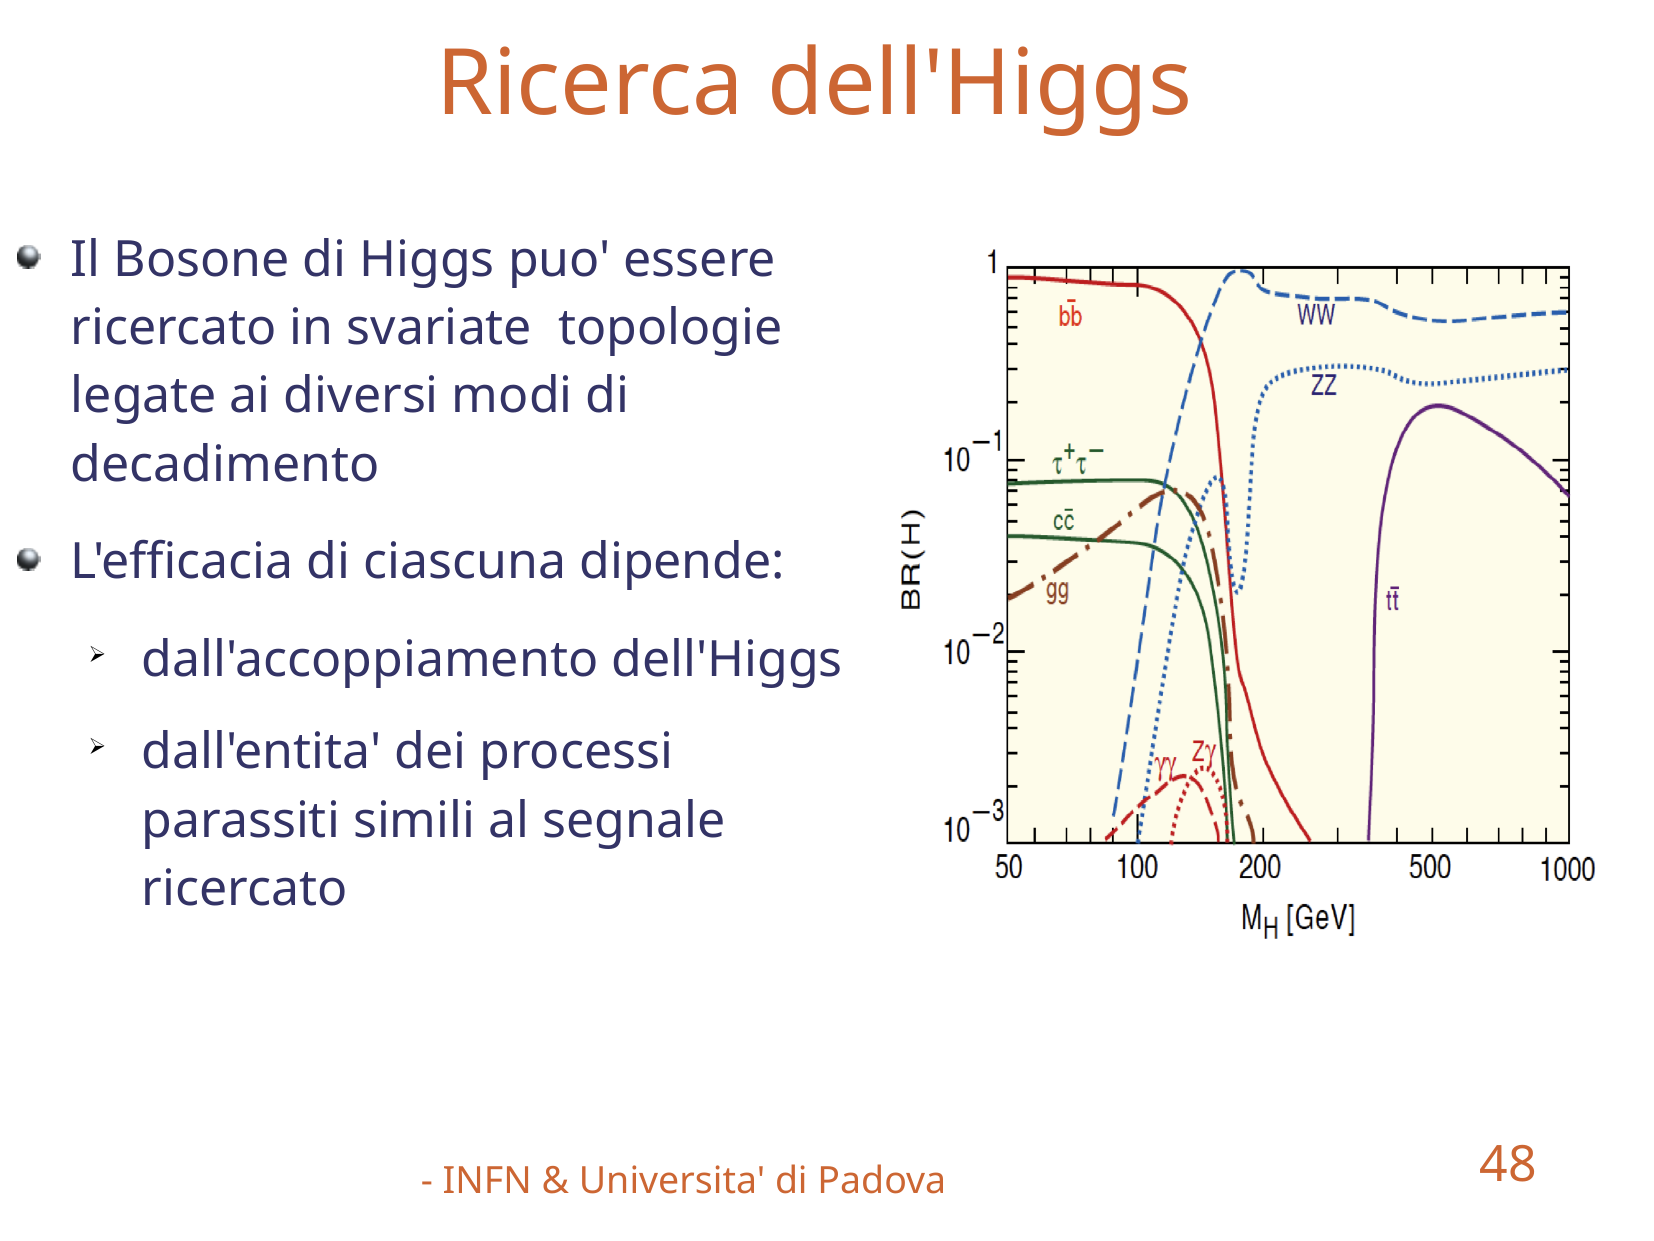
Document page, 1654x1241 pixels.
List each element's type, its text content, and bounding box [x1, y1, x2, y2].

title Ricerca dell'Higgs [41, 8, 1613, 151]
list Il Bosone di Higgs puo' essere ricercato in svariate topologie legate ai diversi modi di decadimento L'efficacia di ciascuna dipende: dall'accoppiamento dell'Higgs dall'entita' dei processi parassiti simili al segnale ricercato [0, 222, 863, 1130]
picture [879, 240, 1603, 957]
